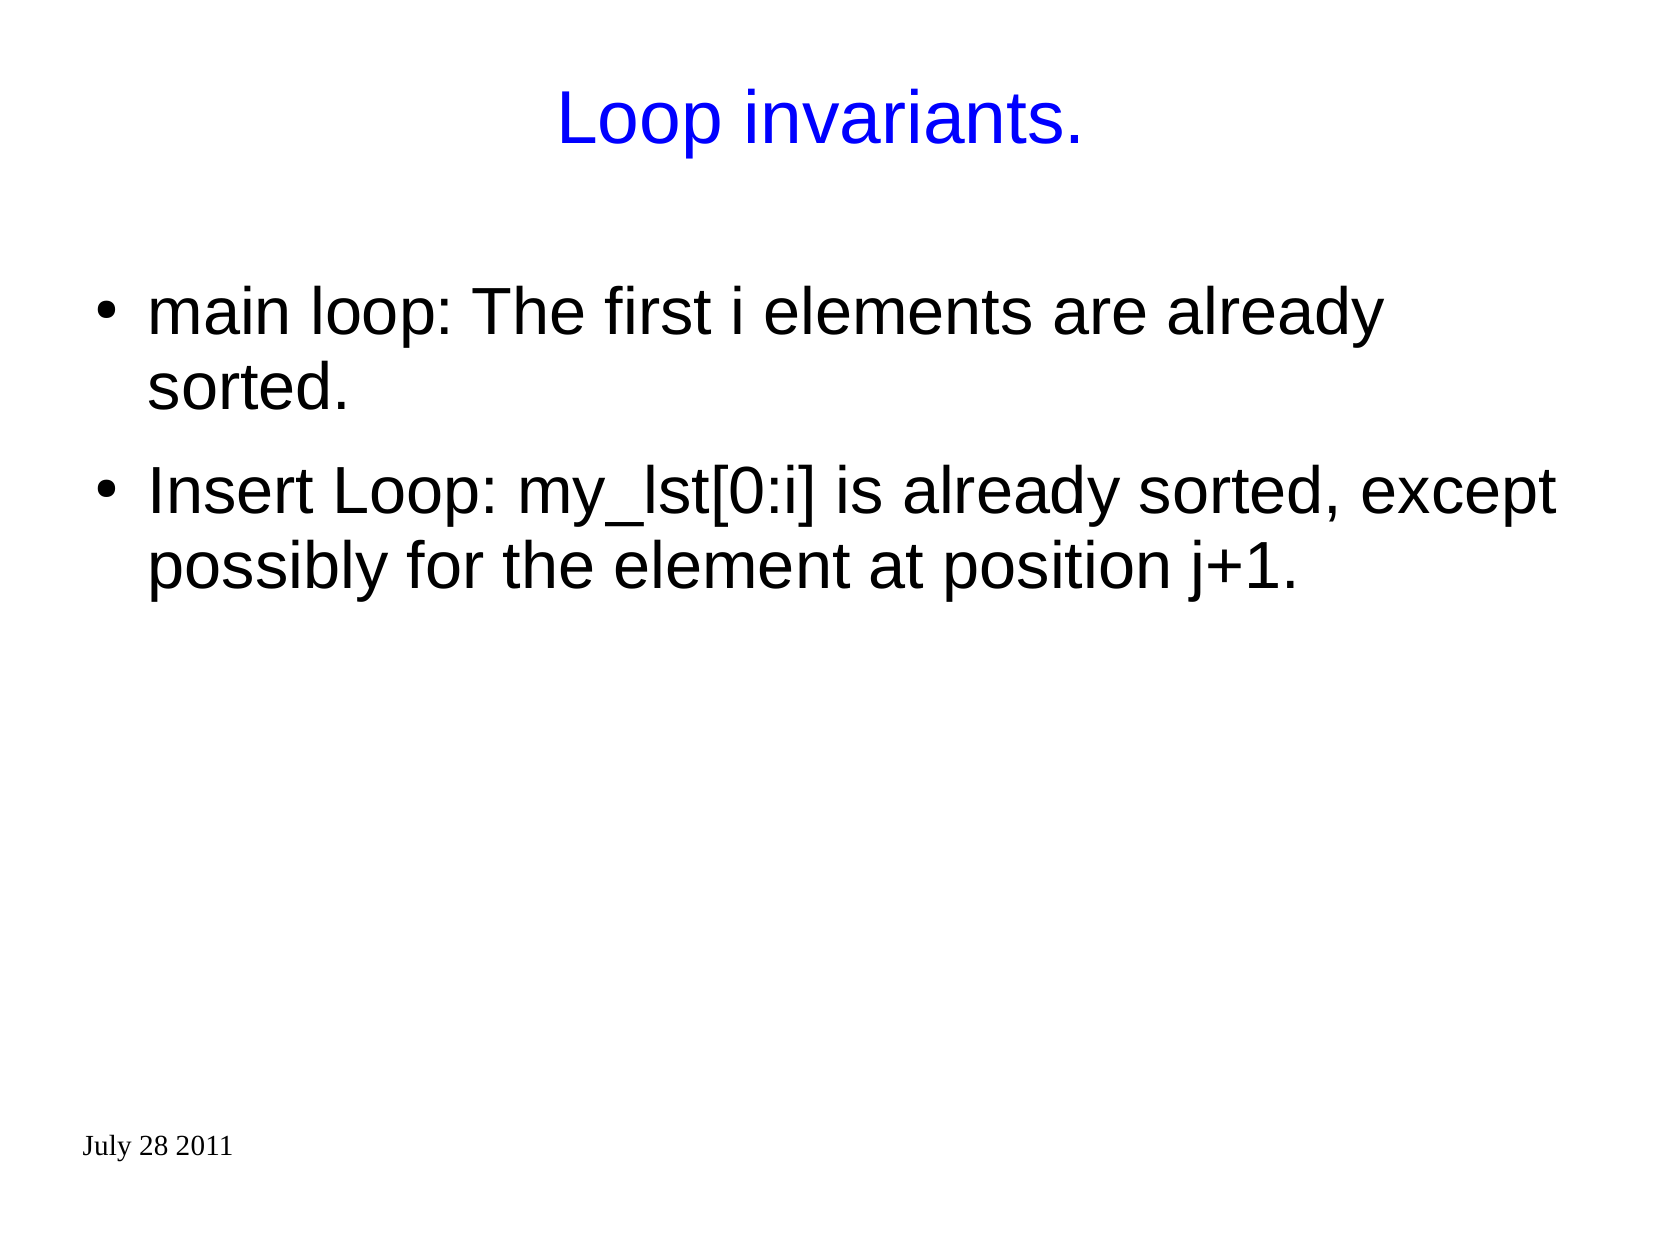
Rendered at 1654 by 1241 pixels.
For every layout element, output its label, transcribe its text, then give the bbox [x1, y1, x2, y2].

title Loop invariants. [76, 58, 1565, 178]
list main loop: The first i elements are already sorted. Insert Loop: my_lst[0:i] is already sorted, except possibly for the element at position j+1. [76, 274, 1565, 1093]
